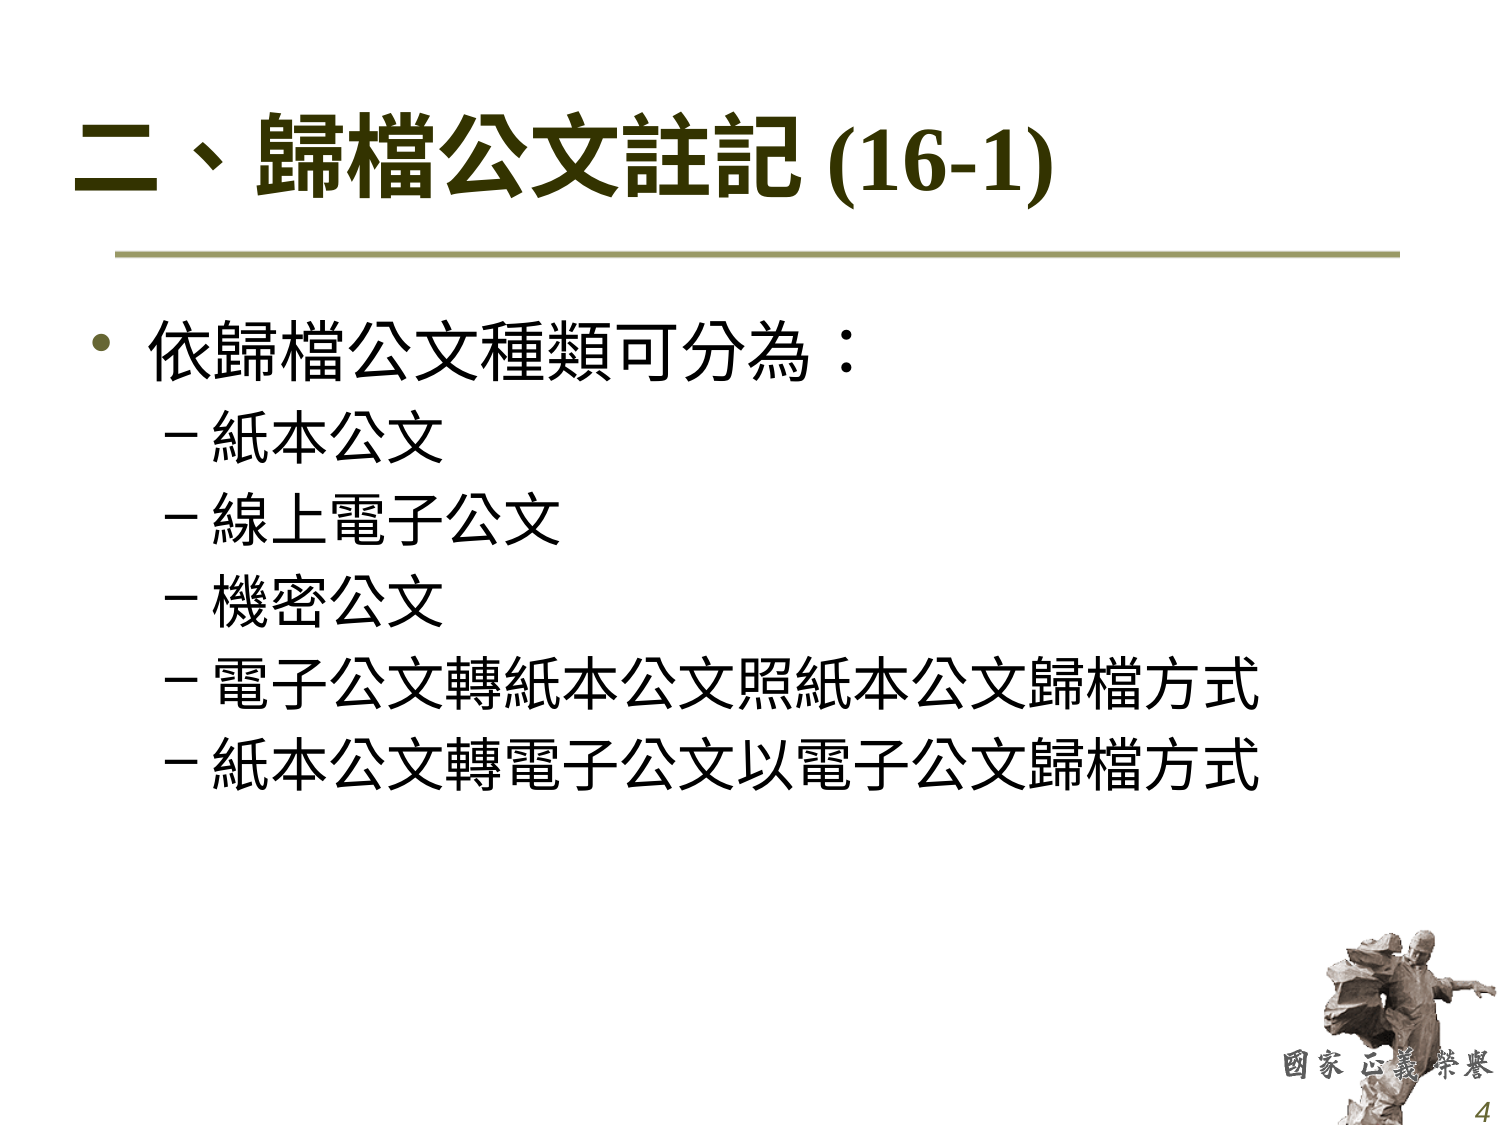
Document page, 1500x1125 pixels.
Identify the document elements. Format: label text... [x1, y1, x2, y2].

picture [1318, 928, 1500, 1125]
title 二、歸檔公文註記(16-1) [0, 115, 1239, 303]
list 依歸檔公文種類可分為： 紙本公文 線上電子公文 機密公文 電子公文轉紙本公文照紙本公文歸檔方式 紙本公文轉電子公文以電子公文歸檔方式 [75, 302, 1425, 1000]
picture [1239, 243, 1400, 265]
slide_number <number> [1327, 1085, 1500, 1125]
